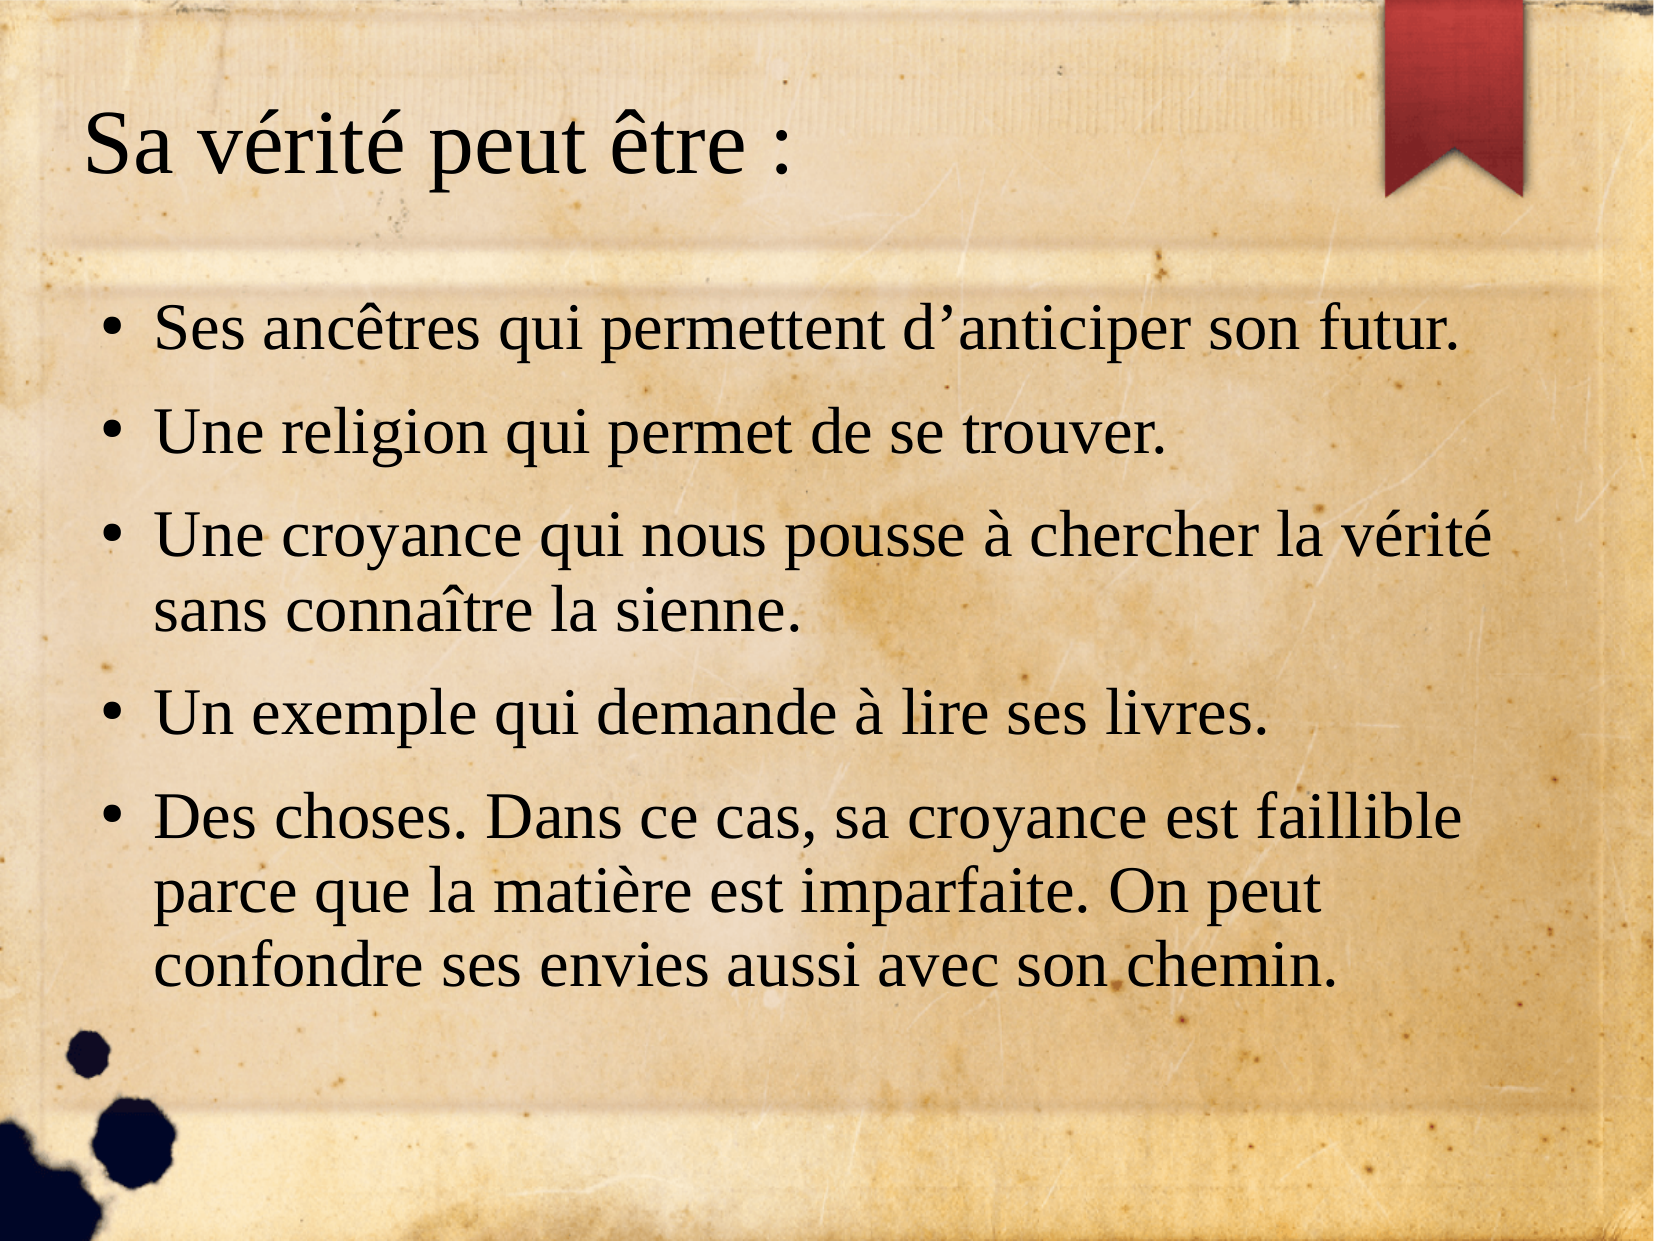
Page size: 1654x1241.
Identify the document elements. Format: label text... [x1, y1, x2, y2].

title Sa vérité peut être : [82, 49, 1347, 237]
picture [0, 0, 1654, 1241]
list Ses ancêtres qui permettent d’anticiper son futur. Une religion qui permet de se trouver. Une croyance qui nous pousse à chercher la vérité sans connaître la sienne. Un exemple qui demande à lire ses livres. Des choses. Dans ce cas, sa croyance est faillible parce que la matière est imparfaite. On peut confondre ses envies aussi avec son chemin. [82, 290, 1538, 1010]
